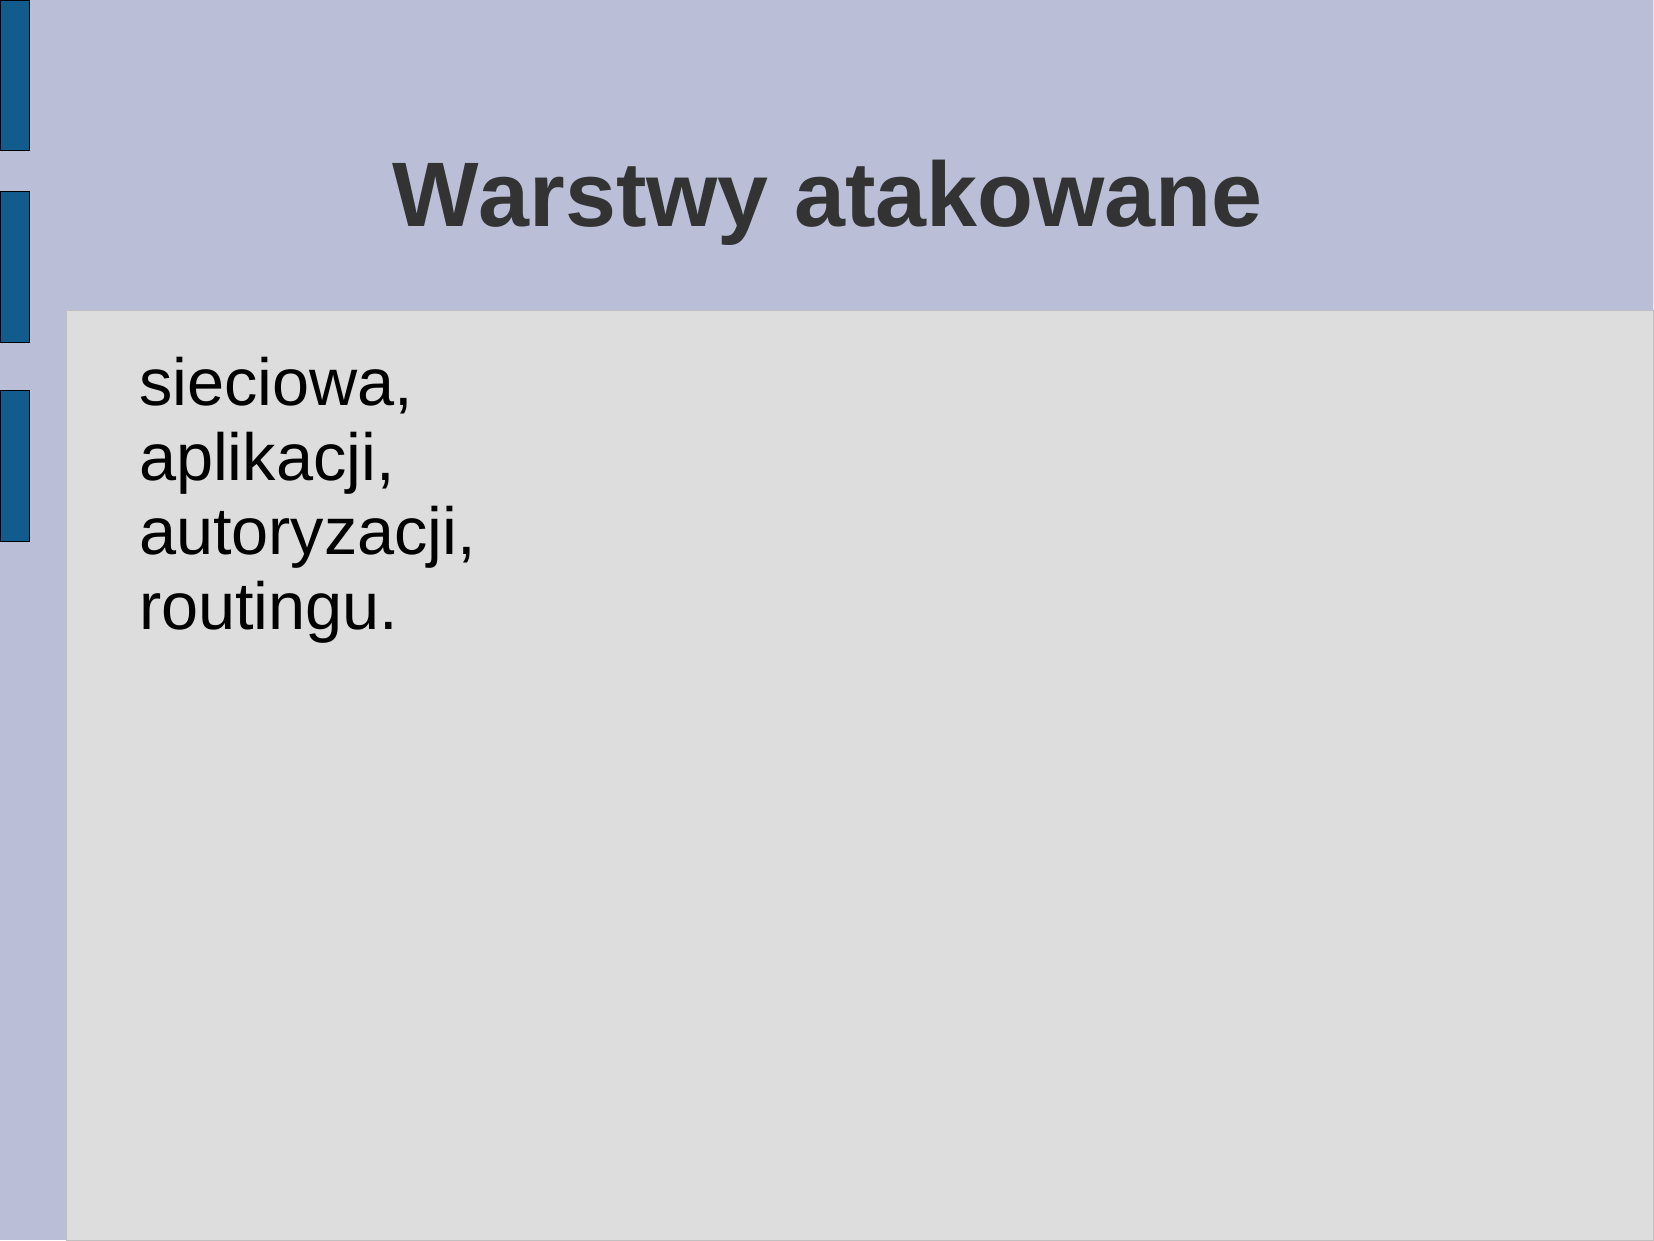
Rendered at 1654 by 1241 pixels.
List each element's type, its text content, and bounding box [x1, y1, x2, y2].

list sieciowa, aplikacji, autoryzacji, routingu. [121, 344, 1534, 1127]
title Warstwy atakowane [121, 91, 1534, 299]
